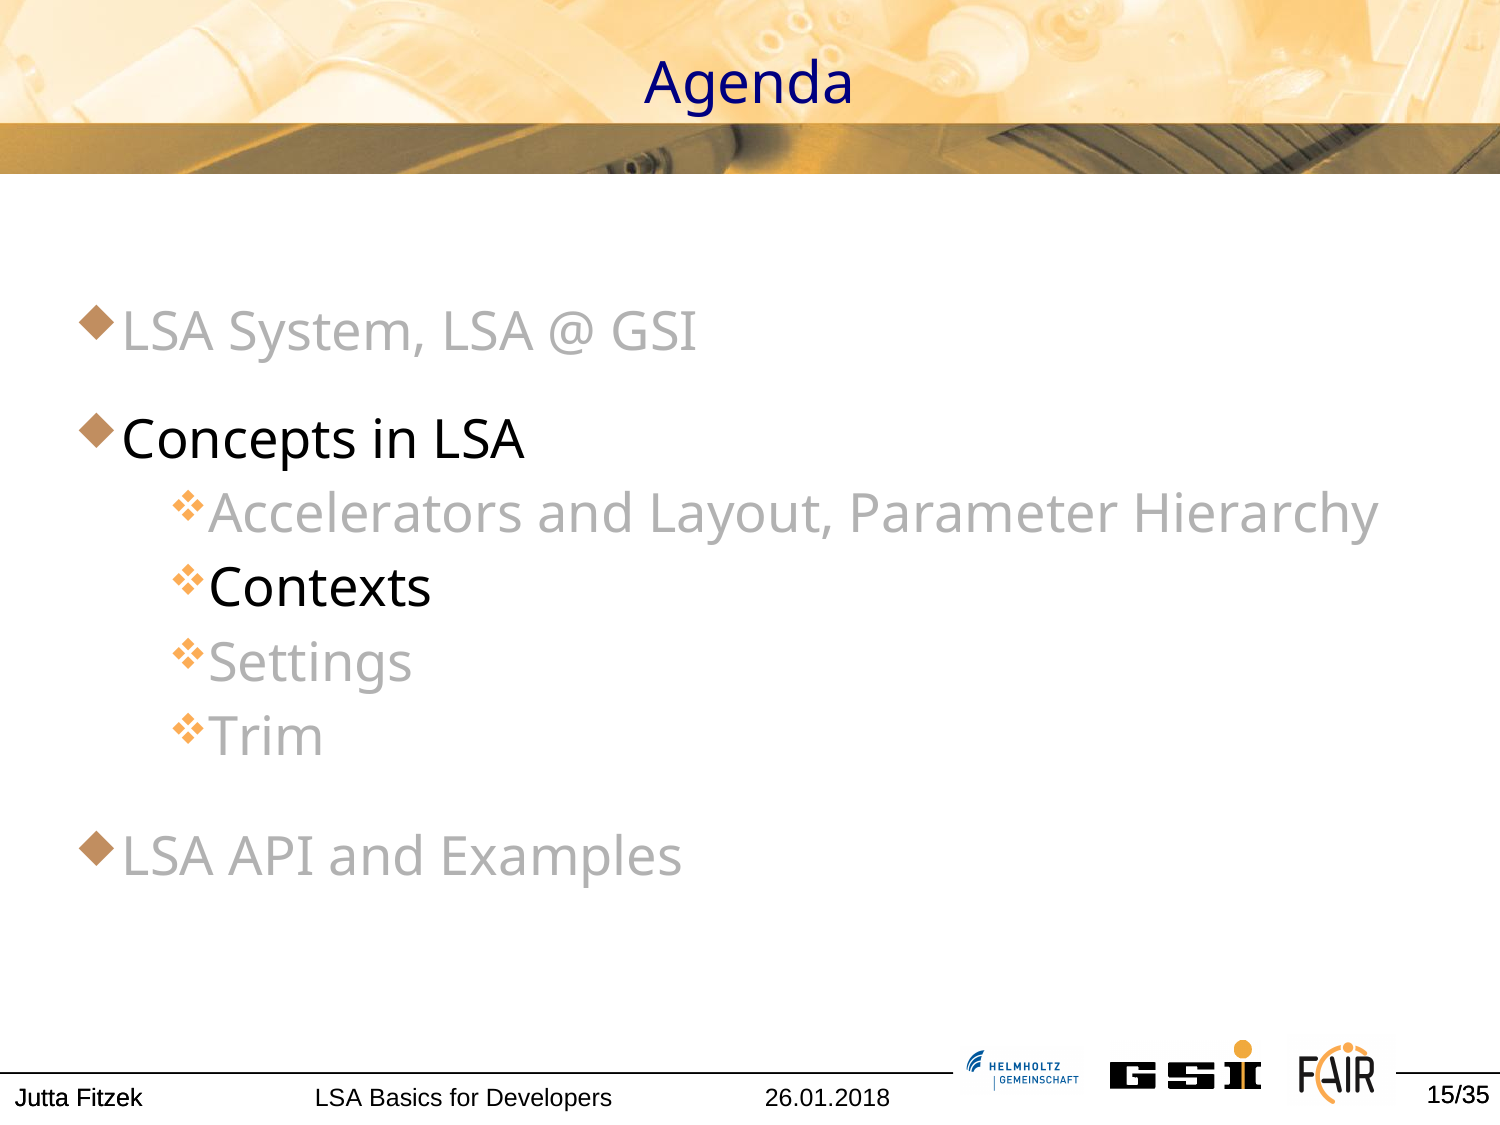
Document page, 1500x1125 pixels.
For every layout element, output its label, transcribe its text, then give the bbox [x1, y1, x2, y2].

picture [1287, 1034, 1396, 1106]
picture [960, 1046, 1084, 1095]
title Agenda [75, 0, 1425, 174]
picture [0, 0, 1500, 175]
picture [1110, 1040, 1261, 1089]
list LSA System, LSA @ GSI Concepts in LSA Accelerators and Layout, Parameter Hierarchy Contexts Settings Trim LSA API and Examples [75, 263, 1425, 1006]
